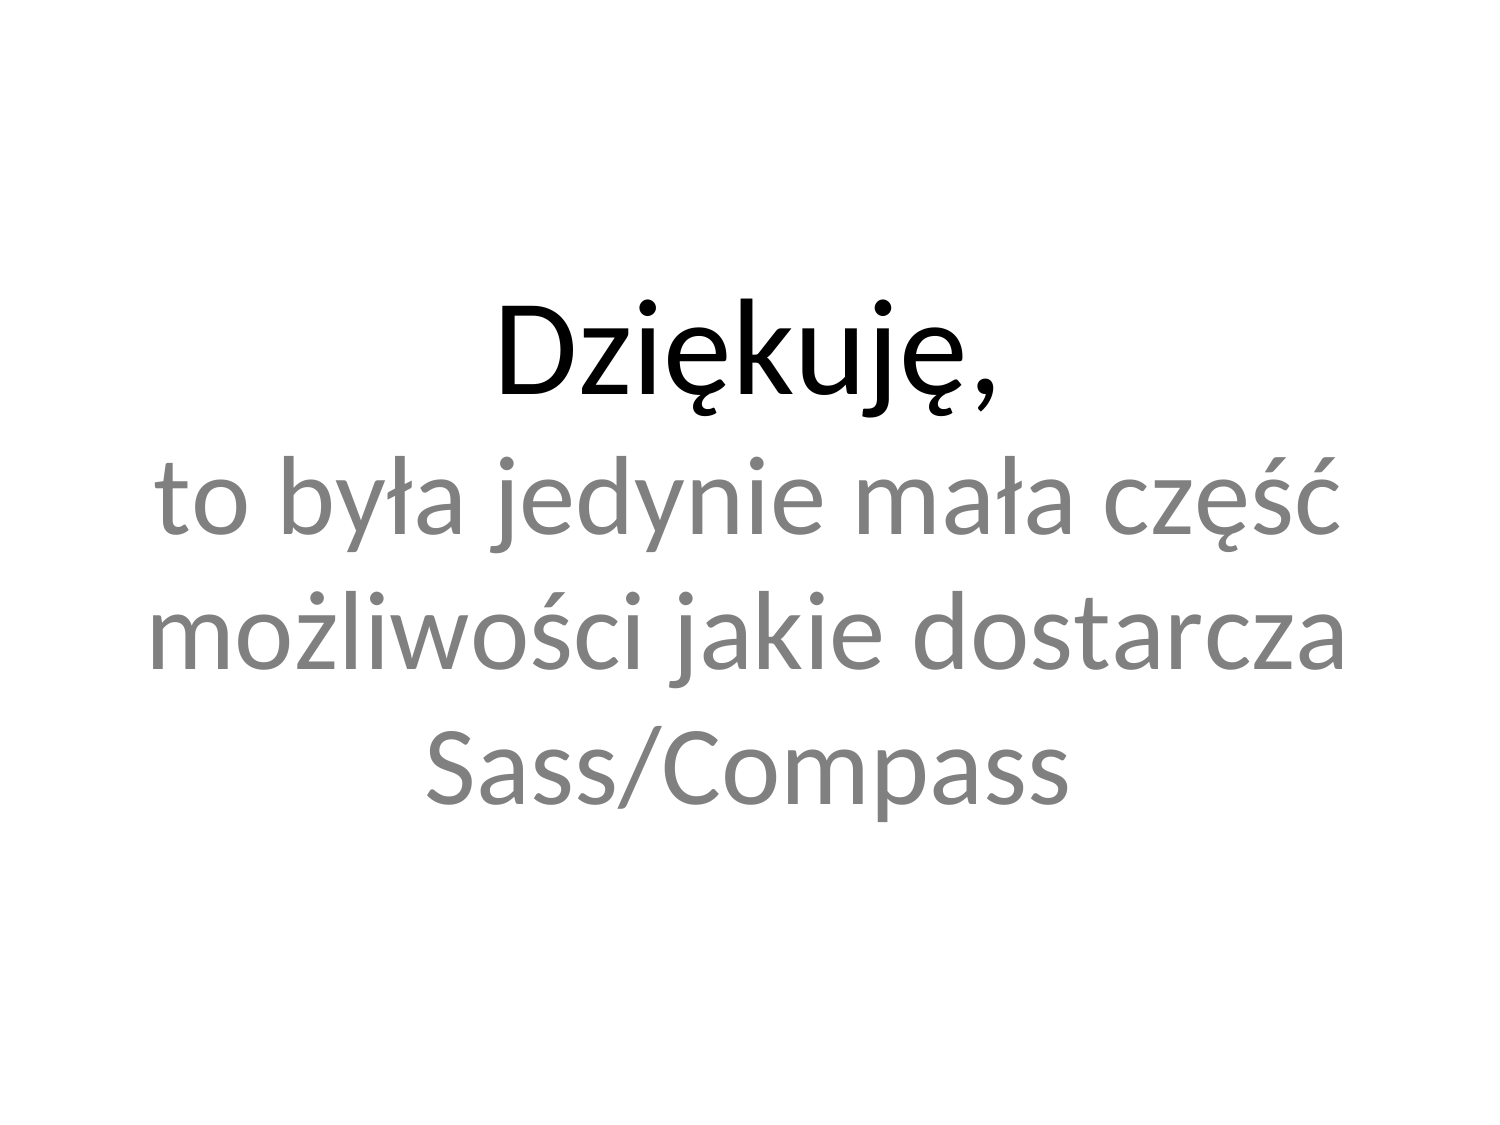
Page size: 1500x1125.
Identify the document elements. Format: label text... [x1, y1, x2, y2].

title Dziękuję, to była jedynie mała część możliwości jakie dostarcza Sass/Compass [0, 249, 1500, 876]
